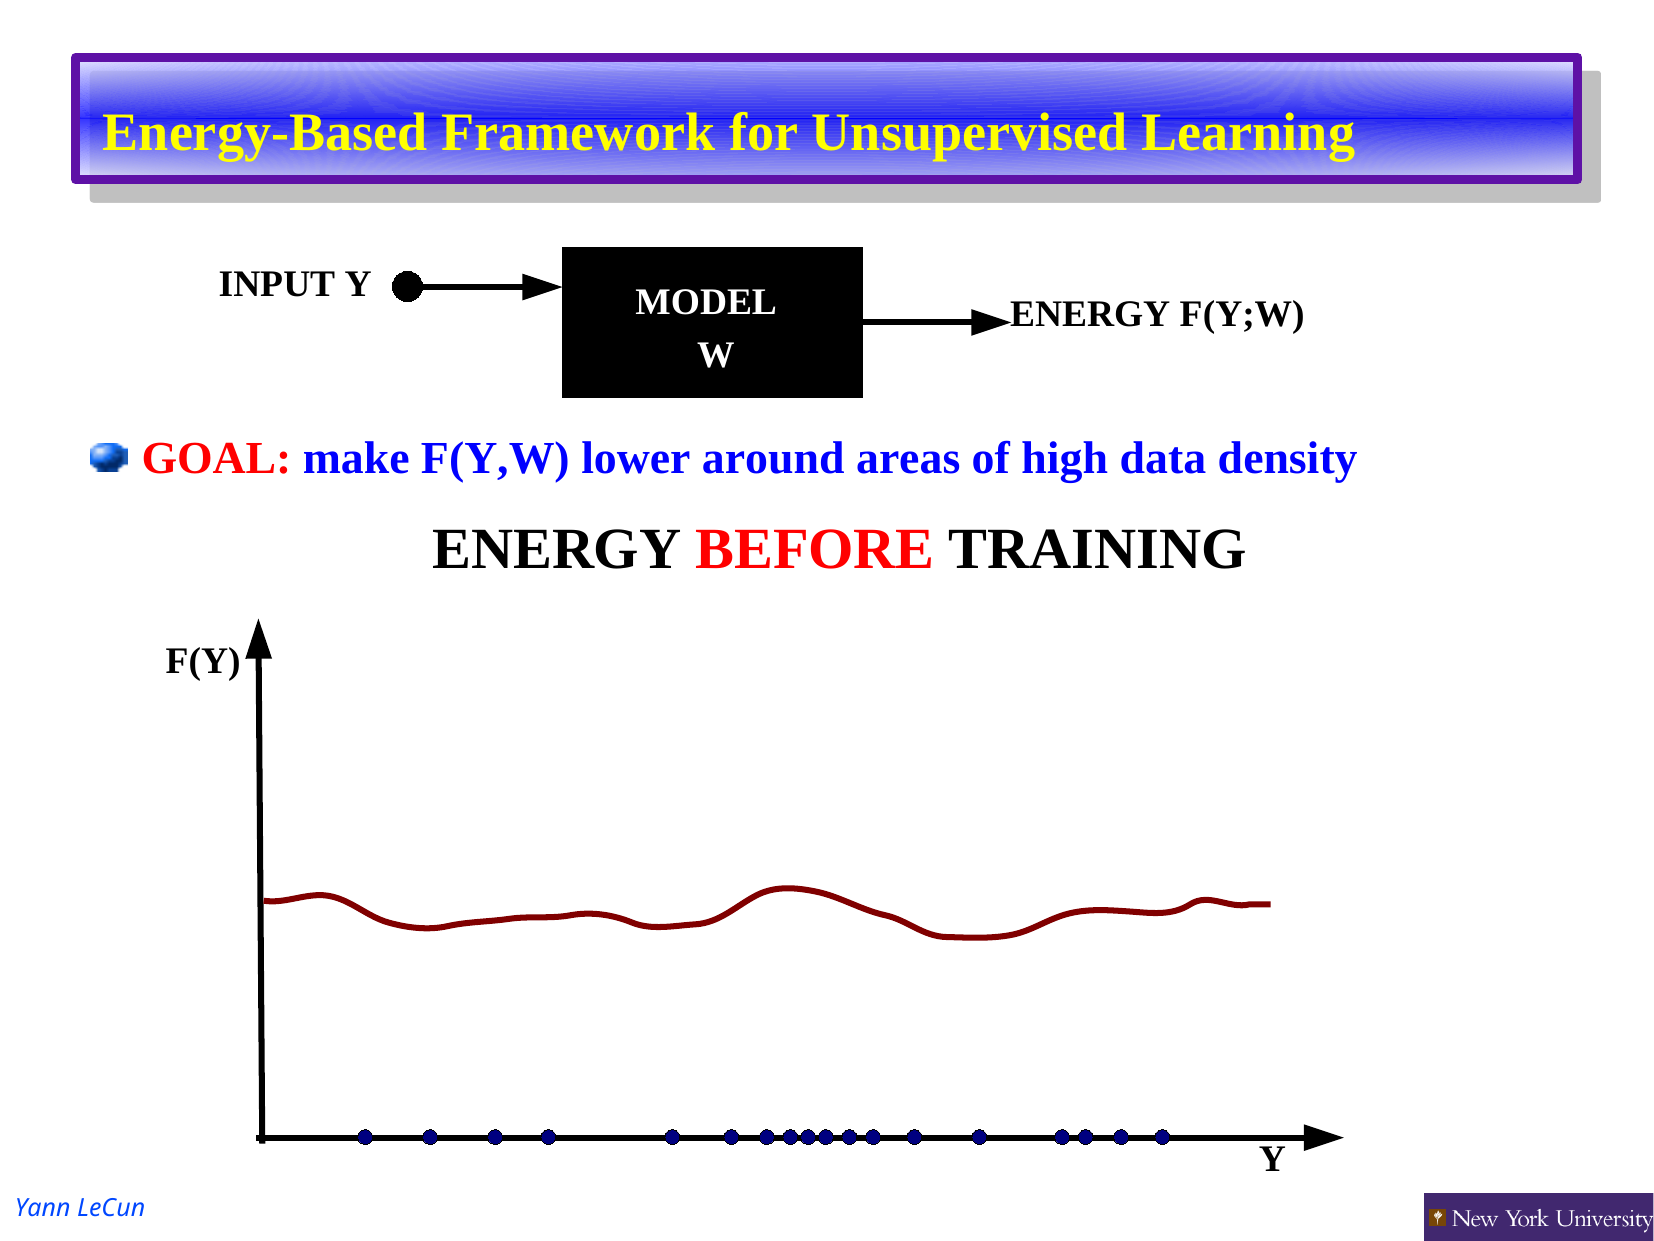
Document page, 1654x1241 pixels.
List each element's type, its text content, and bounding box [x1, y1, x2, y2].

text_box [664, 1129, 680, 1145]
text_box [487, 1129, 503, 1145]
list GOAL: make F(Y,W) lower around areas of high data density [90, 432, 1579, 996]
text_box [782, 1129, 798, 1145]
text_box F(Y) [165, 639, 279, 703]
text_box [1113, 1129, 1129, 1145]
picture [1424, 1193, 1654, 1241]
text_box [1078, 1129, 1094, 1145]
text_box INPUT Y [218, 263, 407, 313]
text_box [841, 1129, 858, 1145]
text_box [540, 1129, 556, 1145]
text_box [407, 271, 423, 302]
text_box ENERGY F(Y;W) [1010, 292, 1463, 342]
text_box [759, 1129, 775, 1145]
title Energy-Based Framework for Unsupervised Learning [75, 57, 1578, 180]
text_box [800, 1129, 816, 1145]
text_box ENERGY BEFORE TRAINING [432, 516, 1445, 593]
text_box [562, 247, 863, 398]
text_box [865, 1129, 881, 1145]
text_box [723, 1129, 739, 1145]
text_box [1154, 1129, 1171, 1145]
text_box Y [1258, 1137, 1372, 1198]
text_box [422, 1129, 438, 1145]
text_box [357, 1129, 373, 1145]
text_box MODEL W [590, 280, 841, 391]
text_box [971, 1129, 987, 1145]
text_box [906, 1129, 922, 1145]
text_box [818, 1129, 834, 1145]
text_box [1054, 1129, 1070, 1145]
